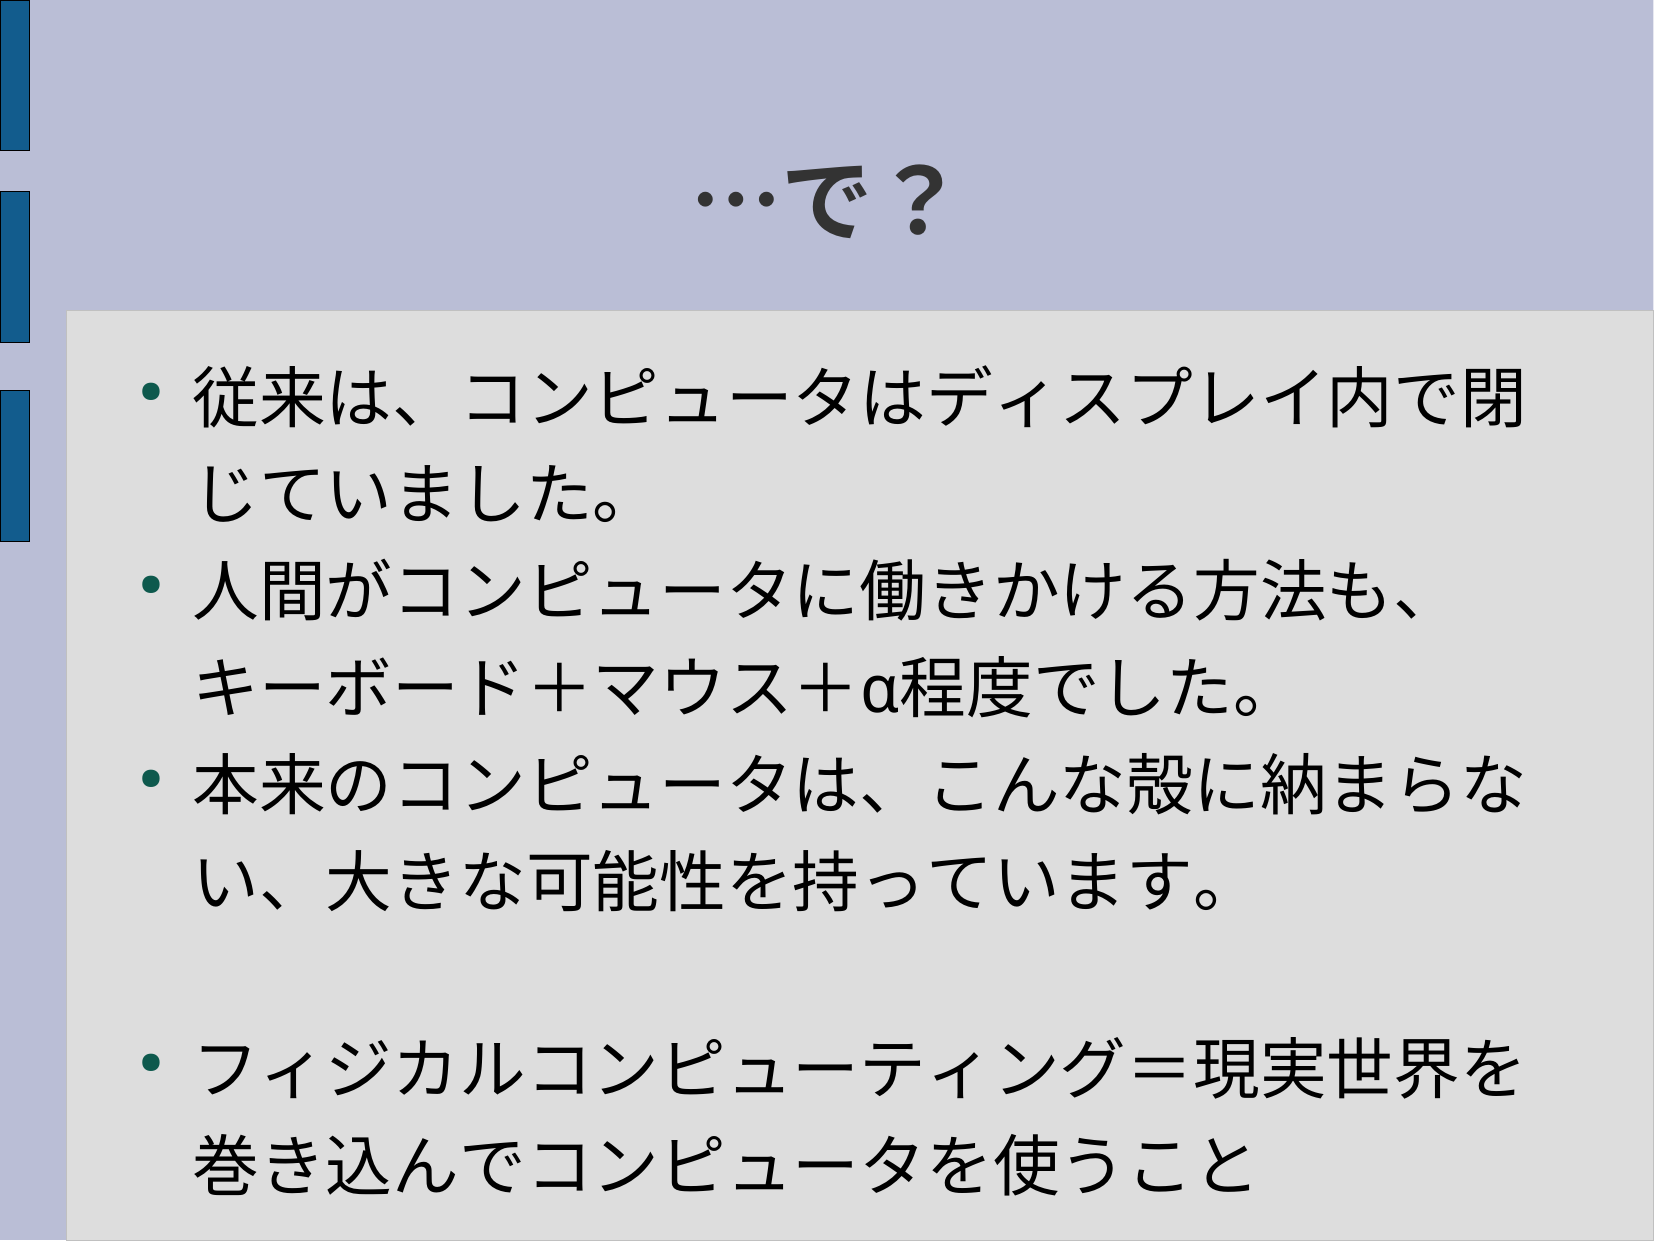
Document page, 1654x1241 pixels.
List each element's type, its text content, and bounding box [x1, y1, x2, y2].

list 従来は、コンピュータはディスプレイ内で閉じていました。 人間がコンピュータに働きかける方法も、キーボード＋マウス＋α程度でした。 本来のコンピュータは、こんな殻に納まらない、大きな可能性を持っています。 フィジカルコンピューティング＝現実世界を巻き込んでコンピュータを使うこと [121, 344, 1534, 1112]
title …で？ [121, 98, 1534, 291]
